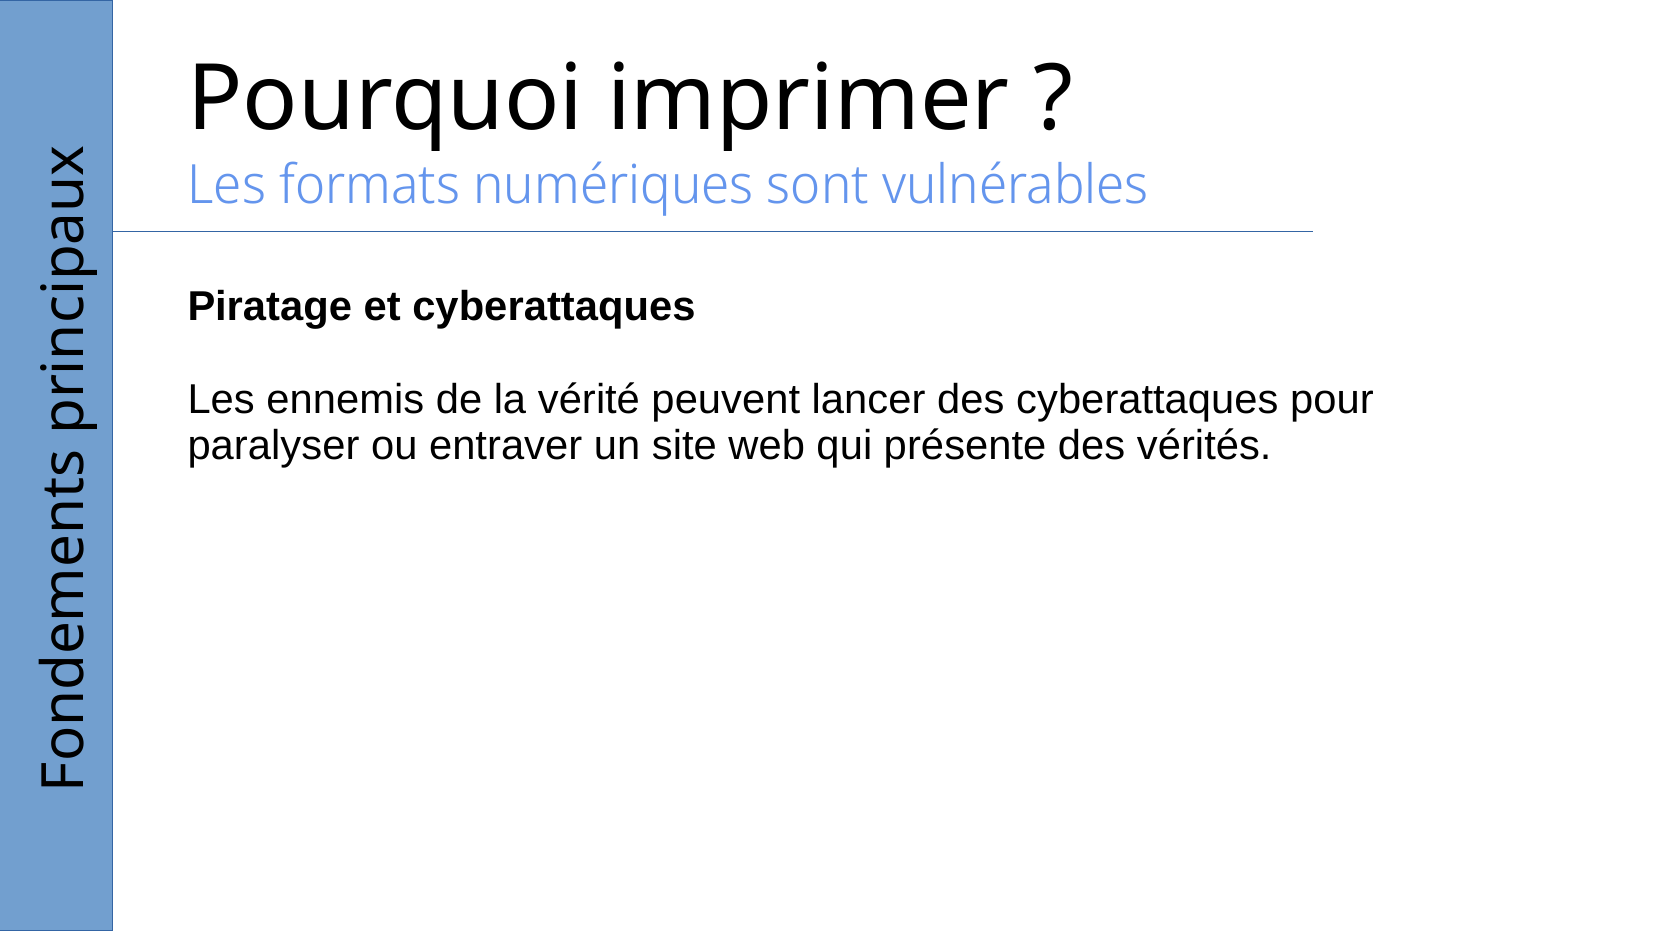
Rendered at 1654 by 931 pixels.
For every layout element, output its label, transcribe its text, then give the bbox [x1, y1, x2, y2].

title Pourquoi imprimer ? [187, 33, 1571, 125]
title Les formats numériques sont vulnérables [187, 125, 1571, 239]
text_box Fondements principaux [13, 37, 105, 901]
subtitle Piratage et cyberattaques Les ennemis de la vérité peuvent lancer des cyberattaques pour paralyser ou entraver un site web qui présente des vérités. [187, 282, 1538, 887]
text_box [0, 0, 113, 931]
